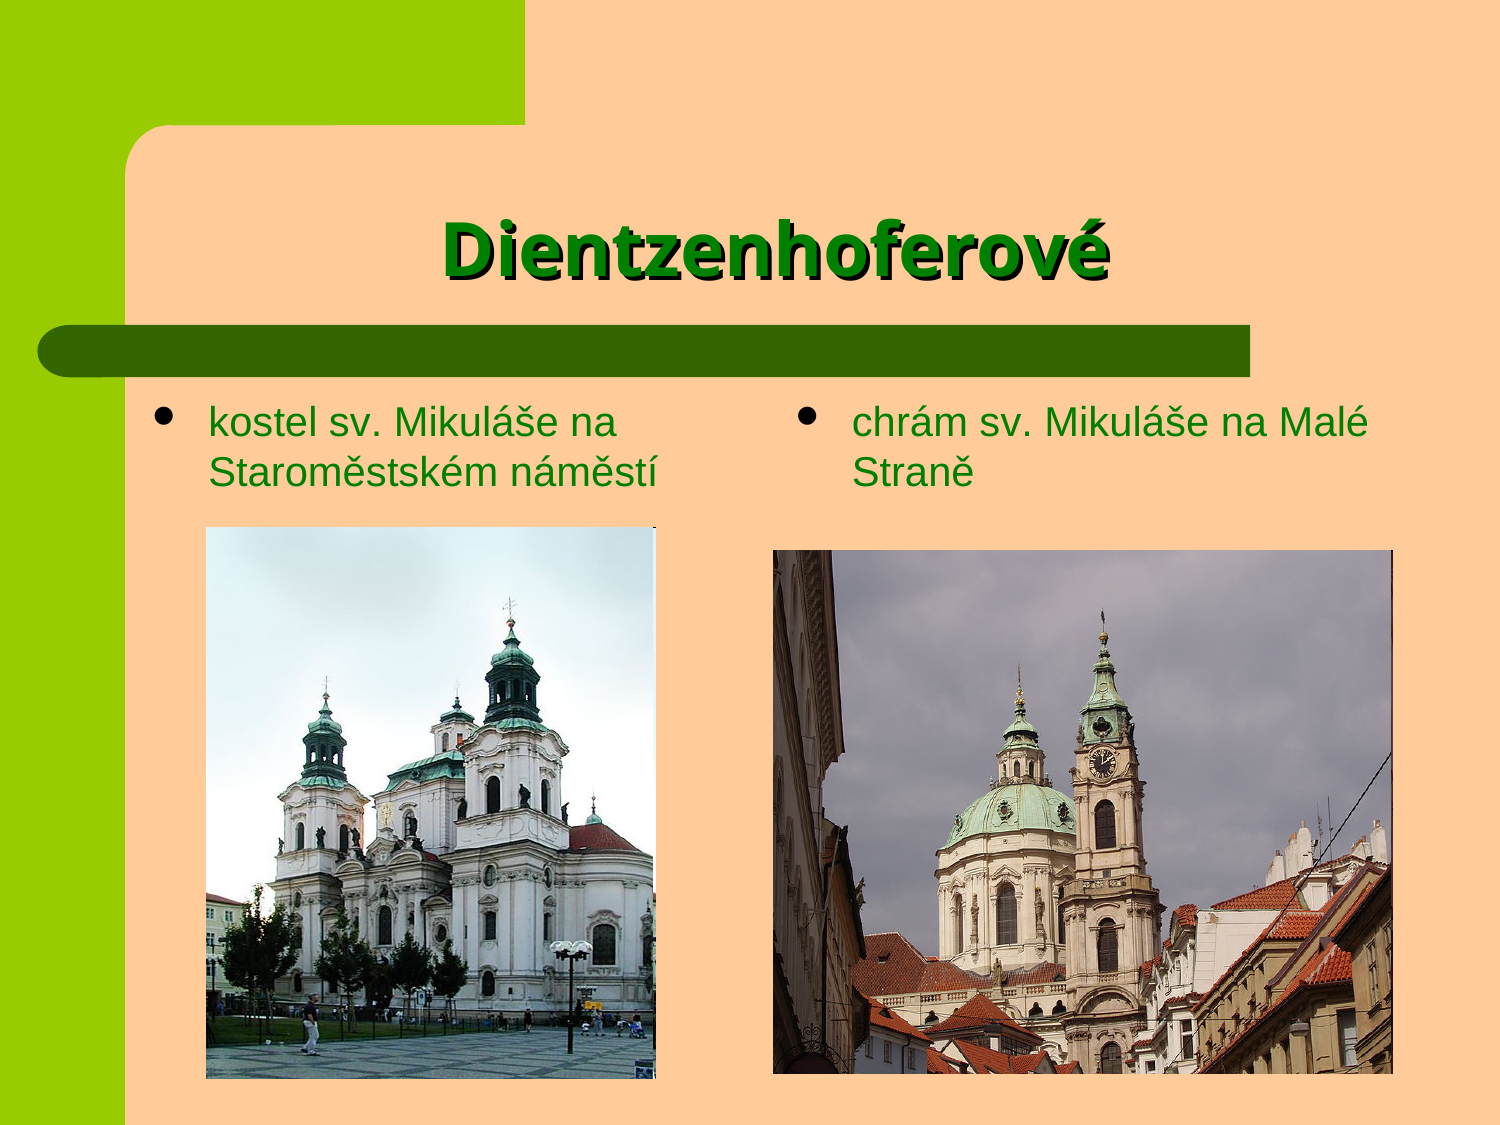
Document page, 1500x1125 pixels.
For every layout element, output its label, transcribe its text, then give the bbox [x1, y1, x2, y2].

list chrám sv. Mikuláše na Malé Straně [780, 387, 1400, 999]
picture [773, 550, 1393, 1074]
title Dientzenhoferové [136, 136, 1414, 301]
picture [206, 999, 656, 1079]
list kostel sv. Mikuláše na Staroměstském náměstí [137, 387, 756, 999]
